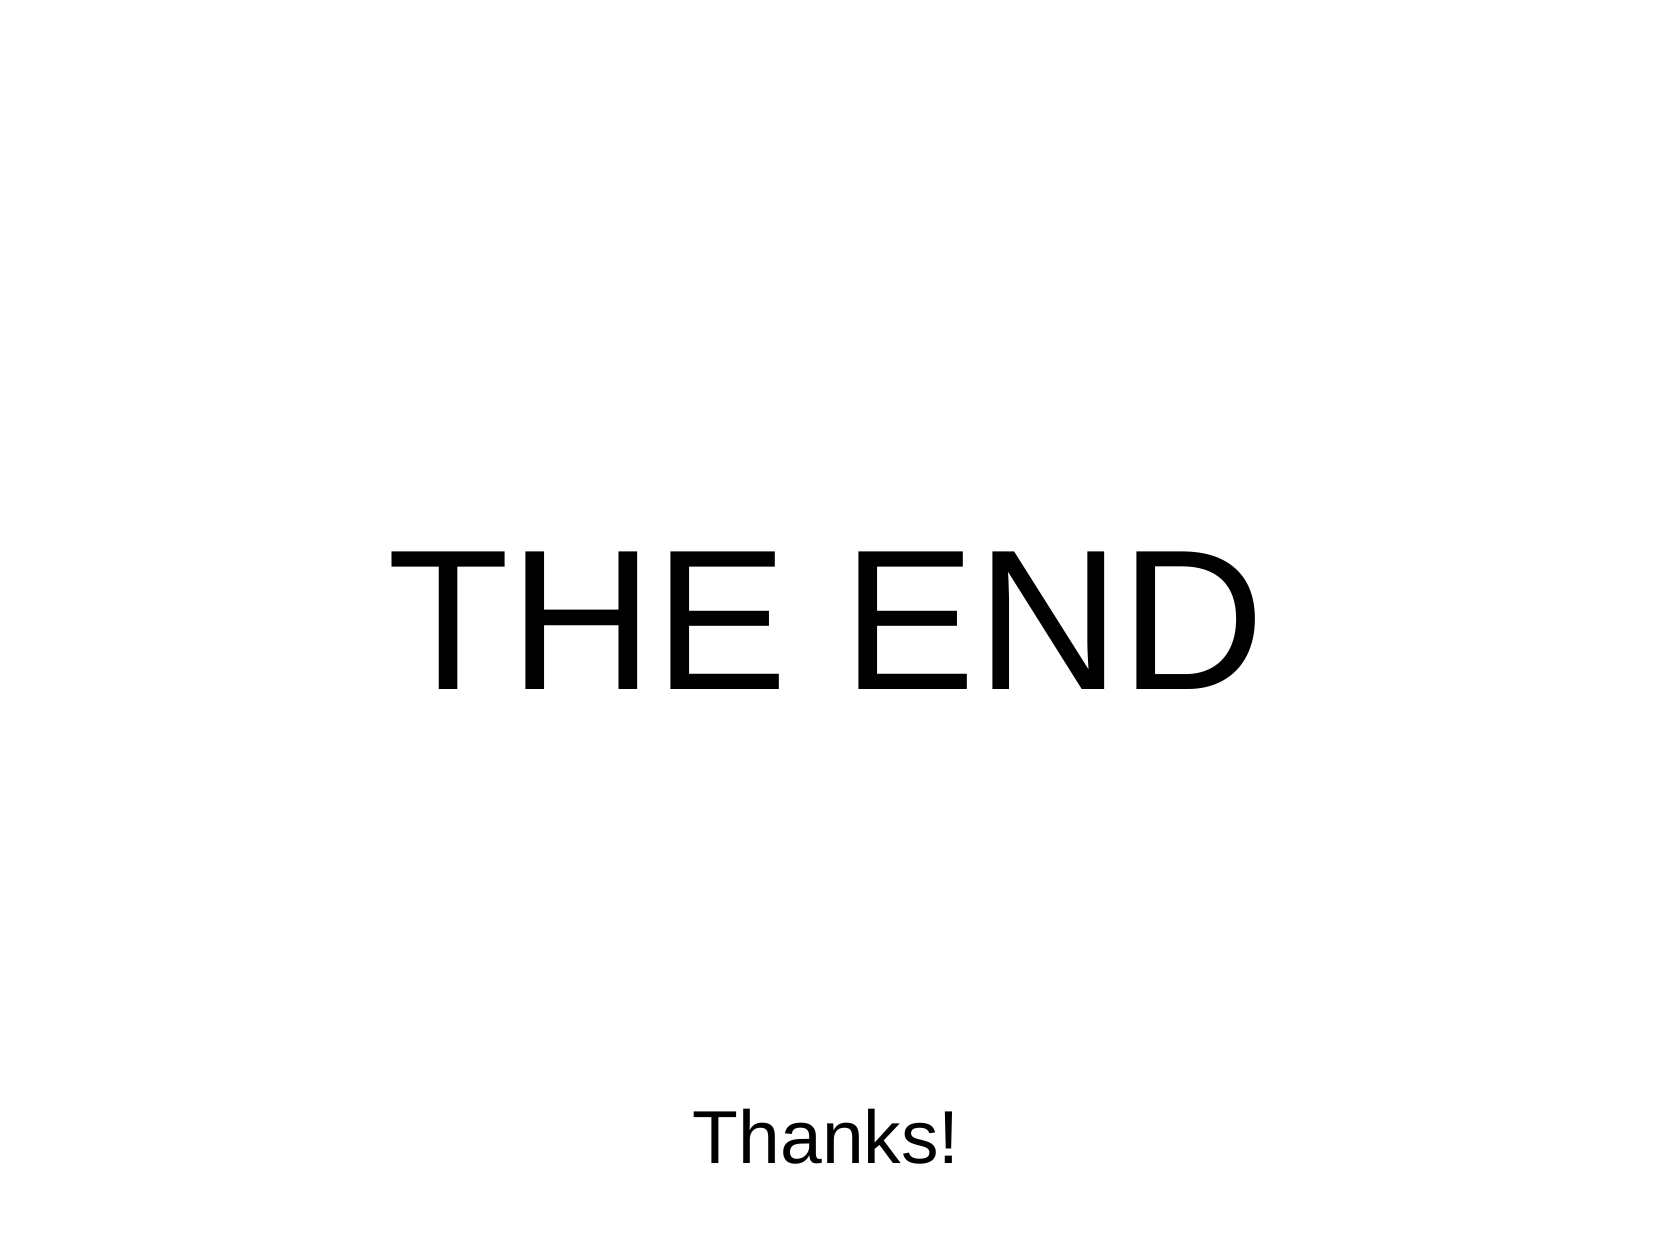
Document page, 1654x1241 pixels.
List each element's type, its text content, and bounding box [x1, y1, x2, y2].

text_box Thanks! [678, 1088, 976, 1188]
text_box THE END [372, 500, 1281, 740]
